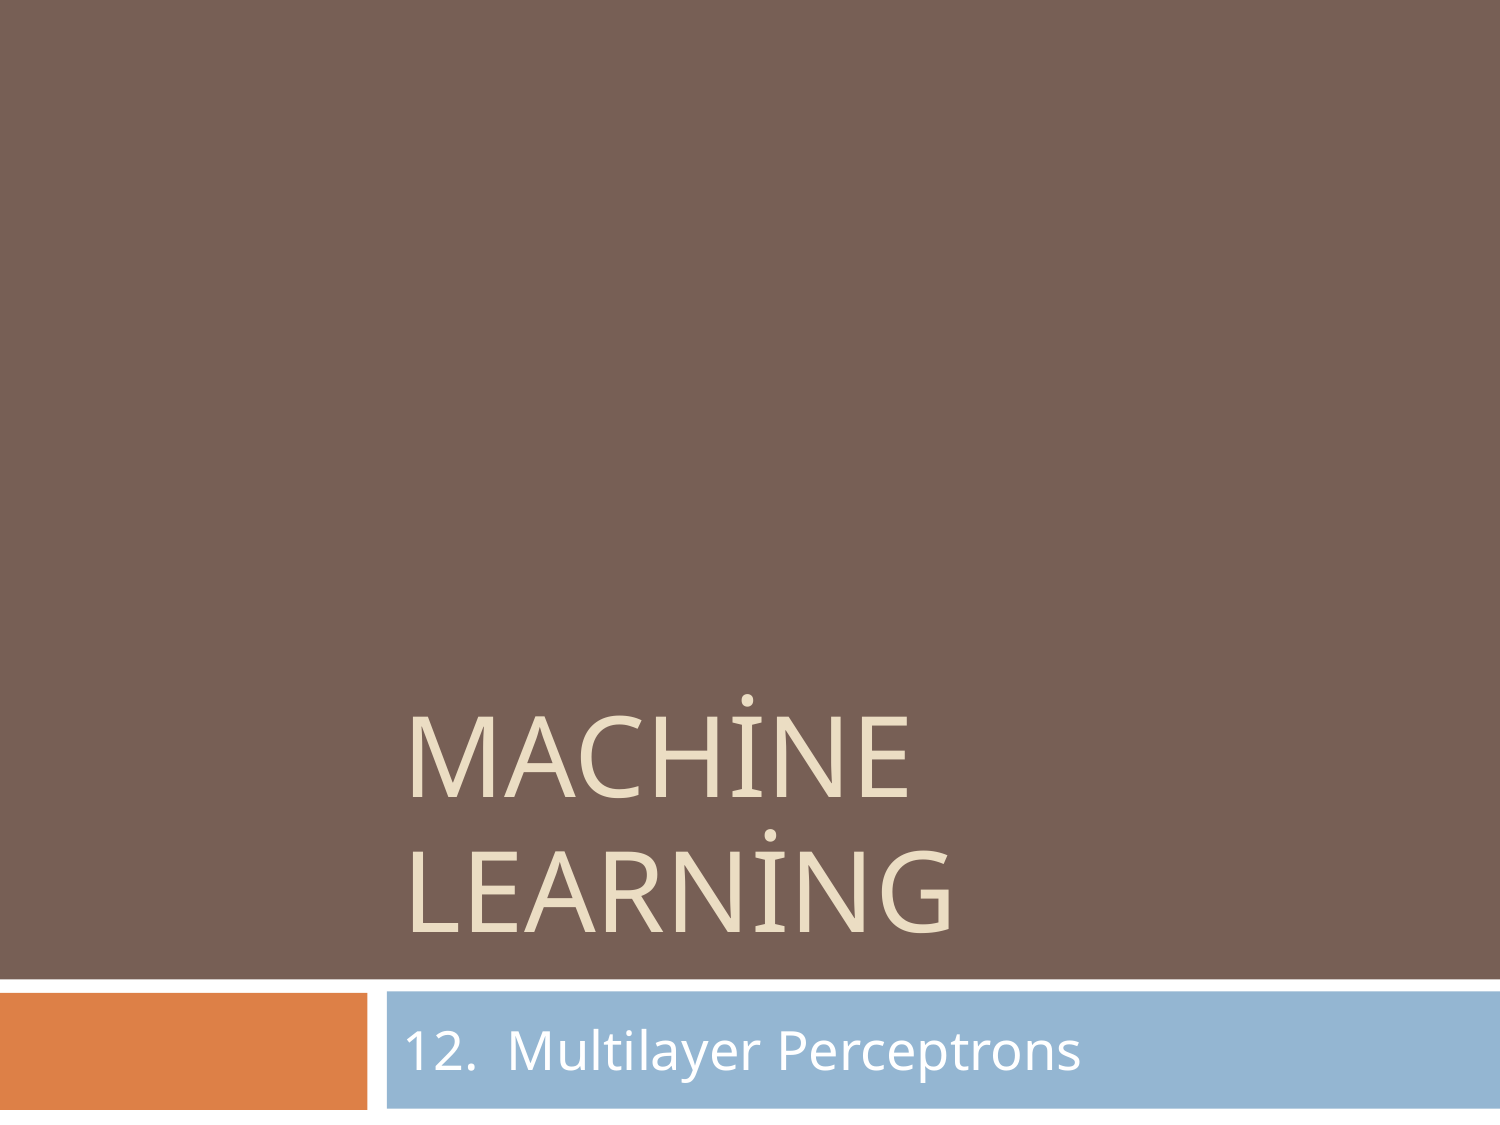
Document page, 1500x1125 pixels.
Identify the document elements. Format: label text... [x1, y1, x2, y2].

text_box 12. Multilayer Perceptrons [387, 992, 1488, 1105]
title MACHİNE LEARNİNG [387, 567, 1450, 963]
